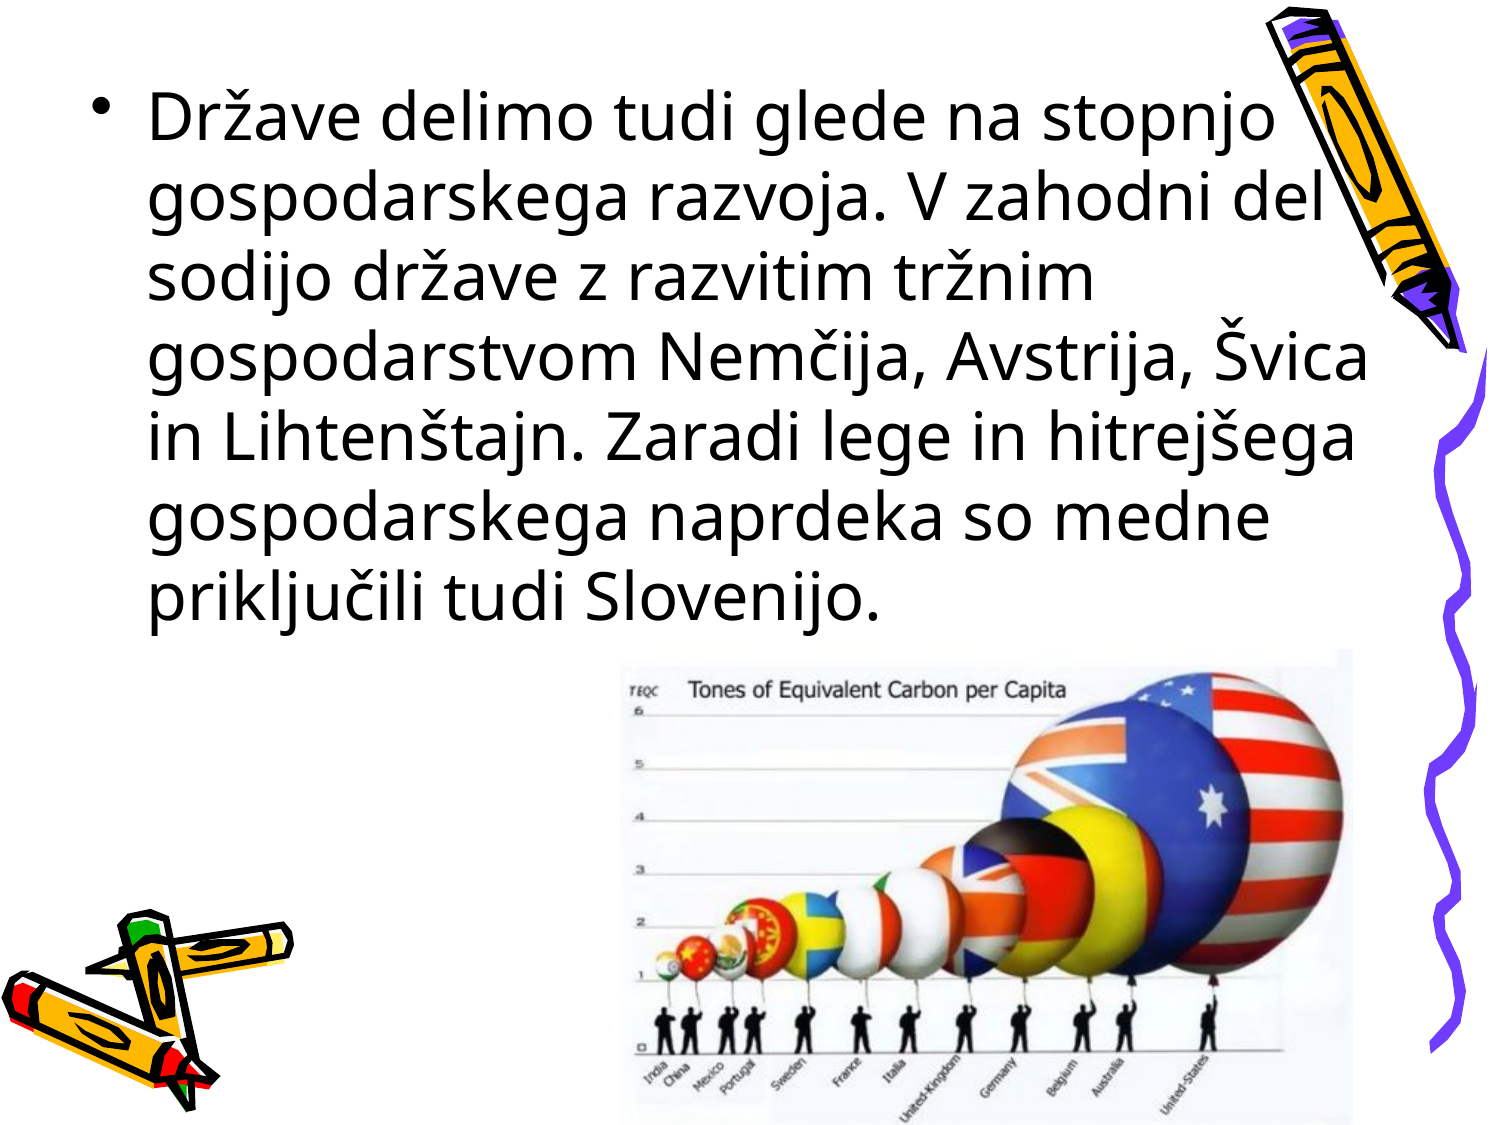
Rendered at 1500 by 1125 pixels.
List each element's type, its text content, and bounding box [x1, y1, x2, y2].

picture [620, 649, 1353, 1125]
list Države delimo tudi glede na stopnjo gospodarskega razvoja. V zahodni del sodijo države z razvitim tržnim gospodarstvom Nemčija, Avstrija, Švica in Lihtenštajn. Zaradi lege in hitrejšega gospodarskega naprdeka so medne priključili tudi Slovenijo. [75, 66, 1425, 1005]
